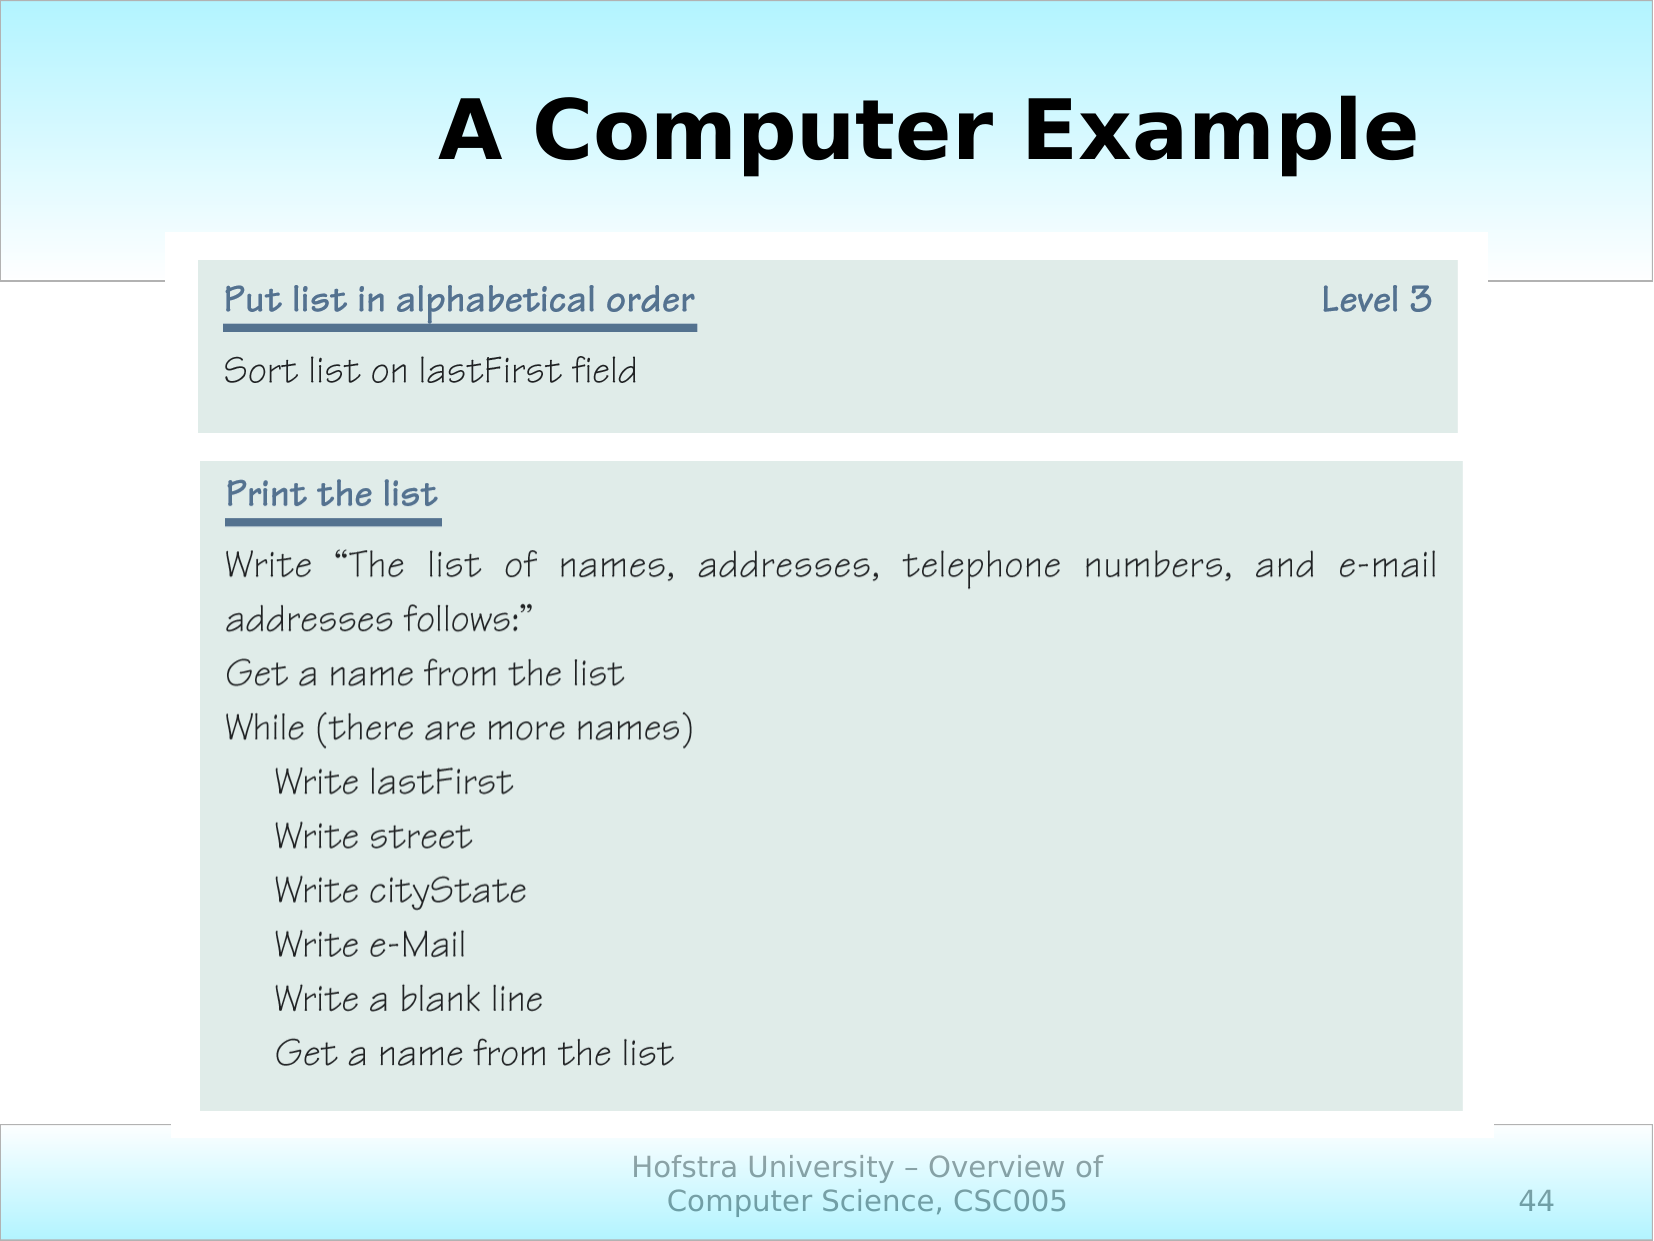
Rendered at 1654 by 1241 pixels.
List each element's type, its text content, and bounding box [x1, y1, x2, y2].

picture [165, 232, 1494, 1138]
title A Computer Example [247, 27, 1612, 235]
